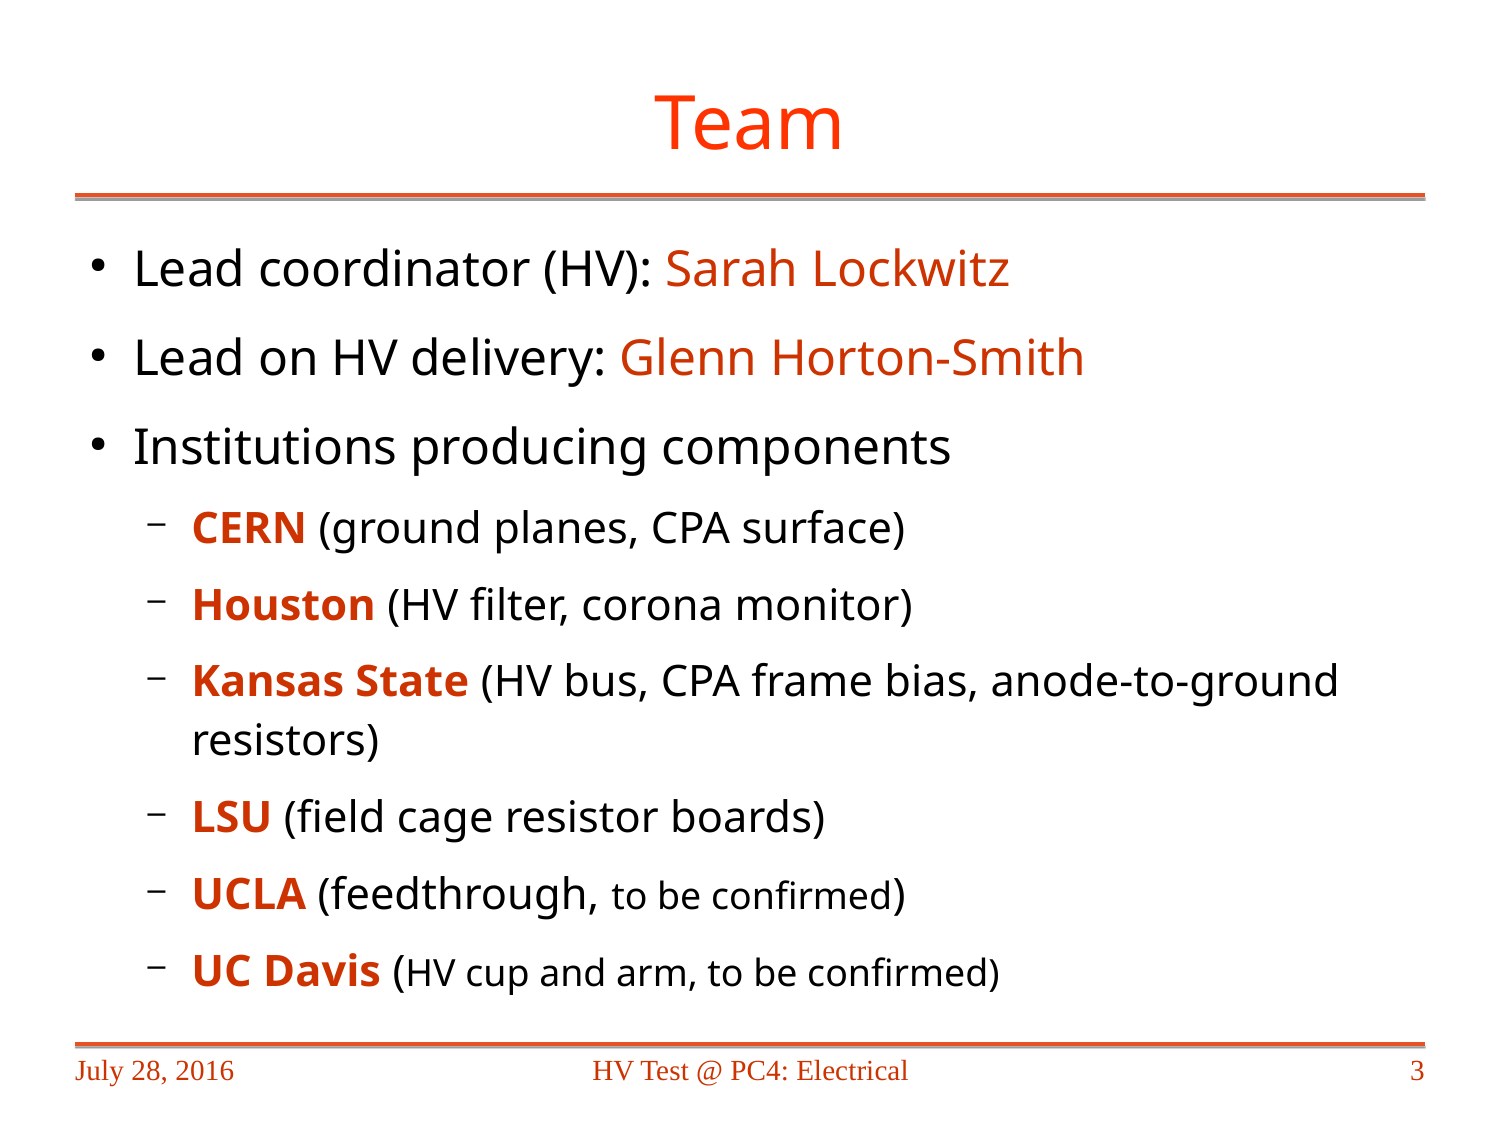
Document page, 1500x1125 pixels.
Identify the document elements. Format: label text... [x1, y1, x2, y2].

title Team [75, 44, 1425, 196]
list Lead coordinator (HV): Sarah Lockwitz Lead on HV delivery: Glenn Horton-Smith Institutions producing components CERN (ground planes, CPA surface) Houston (HV filter, corona monitor) Kansas State (HV bus, CPA frame bias, anode-to-ground resistors) LSU (field cage resistor boards) UCLA (feedthrough, to be confirmed) UC Davis (HV cup and arm, to be confirmed) [75, 232, 1425, 1002]
